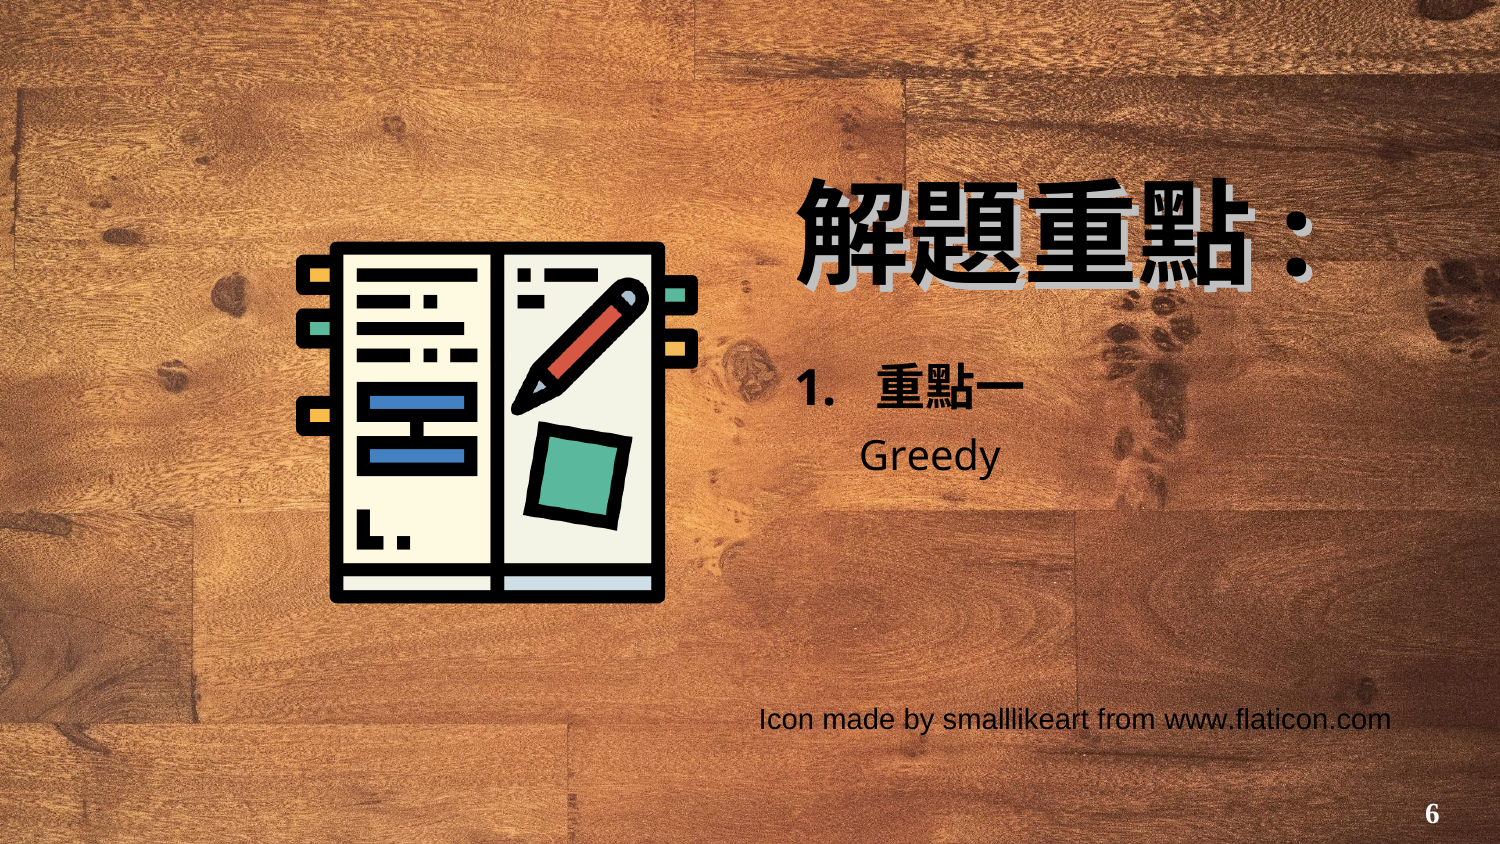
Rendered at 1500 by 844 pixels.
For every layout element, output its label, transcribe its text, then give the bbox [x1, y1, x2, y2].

title 解題重點: [779, 122, 1311, 314]
slide_number 5 [1410, 779, 1500, 844]
picture [296, 221, 698, 623]
subtitle 1. 重點一 Greedy [779, 338, 1378, 642]
text_box Icon made by smalllikeart from www.flaticon.com [744, 693, 1407, 743]
